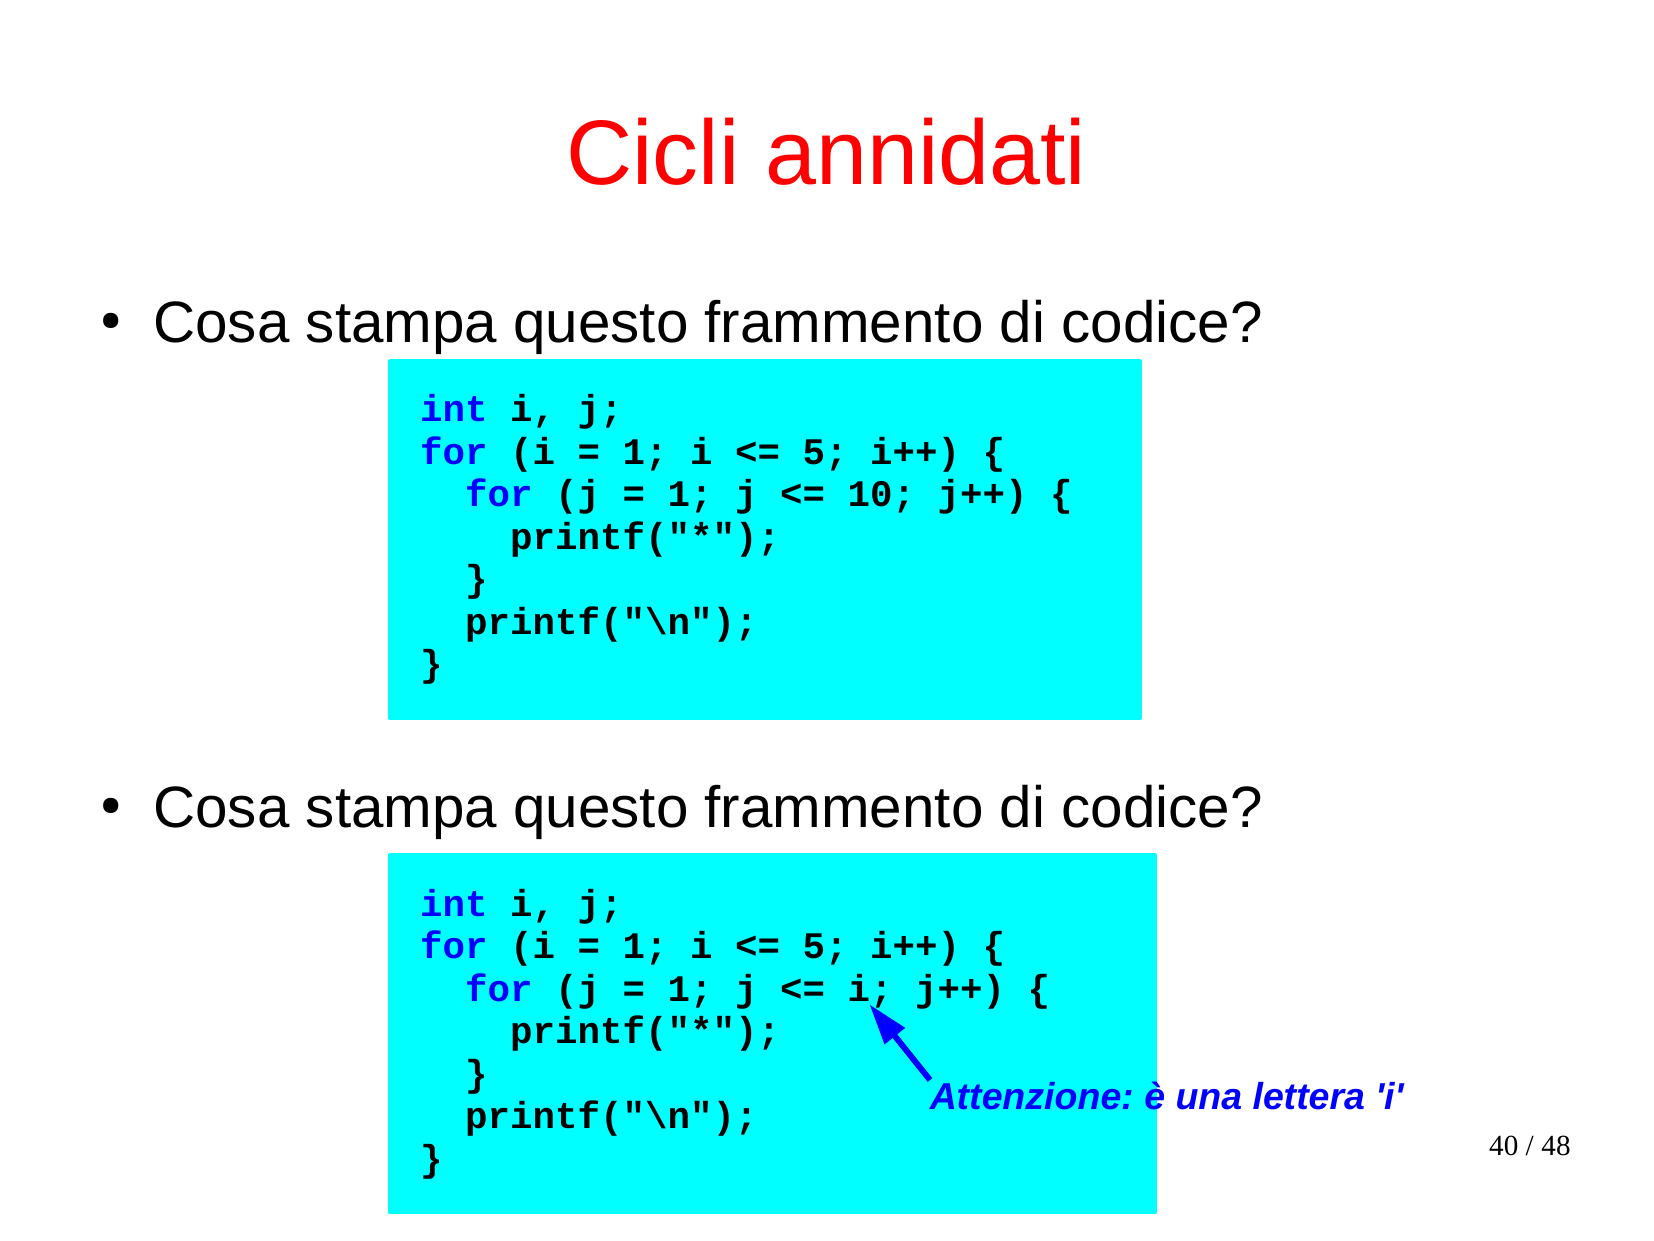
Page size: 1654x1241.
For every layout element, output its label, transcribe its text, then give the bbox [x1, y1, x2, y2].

text_box Attenzione: è una lettera 'i' [914, 1068, 1420, 1126]
title Cicli annidati [82, 49, 1571, 257]
text_box int i, j; for (i = 1; i <= 5; i++) { for (j = 1; j <= i; j++) { printf("*"); } printf("\n"); } [390, 1109, 1156, 1213]
list Cosa stampa questo frammento di codice? Cosa stampa questo frammento di codice? [82, 290, 1571, 1109]
